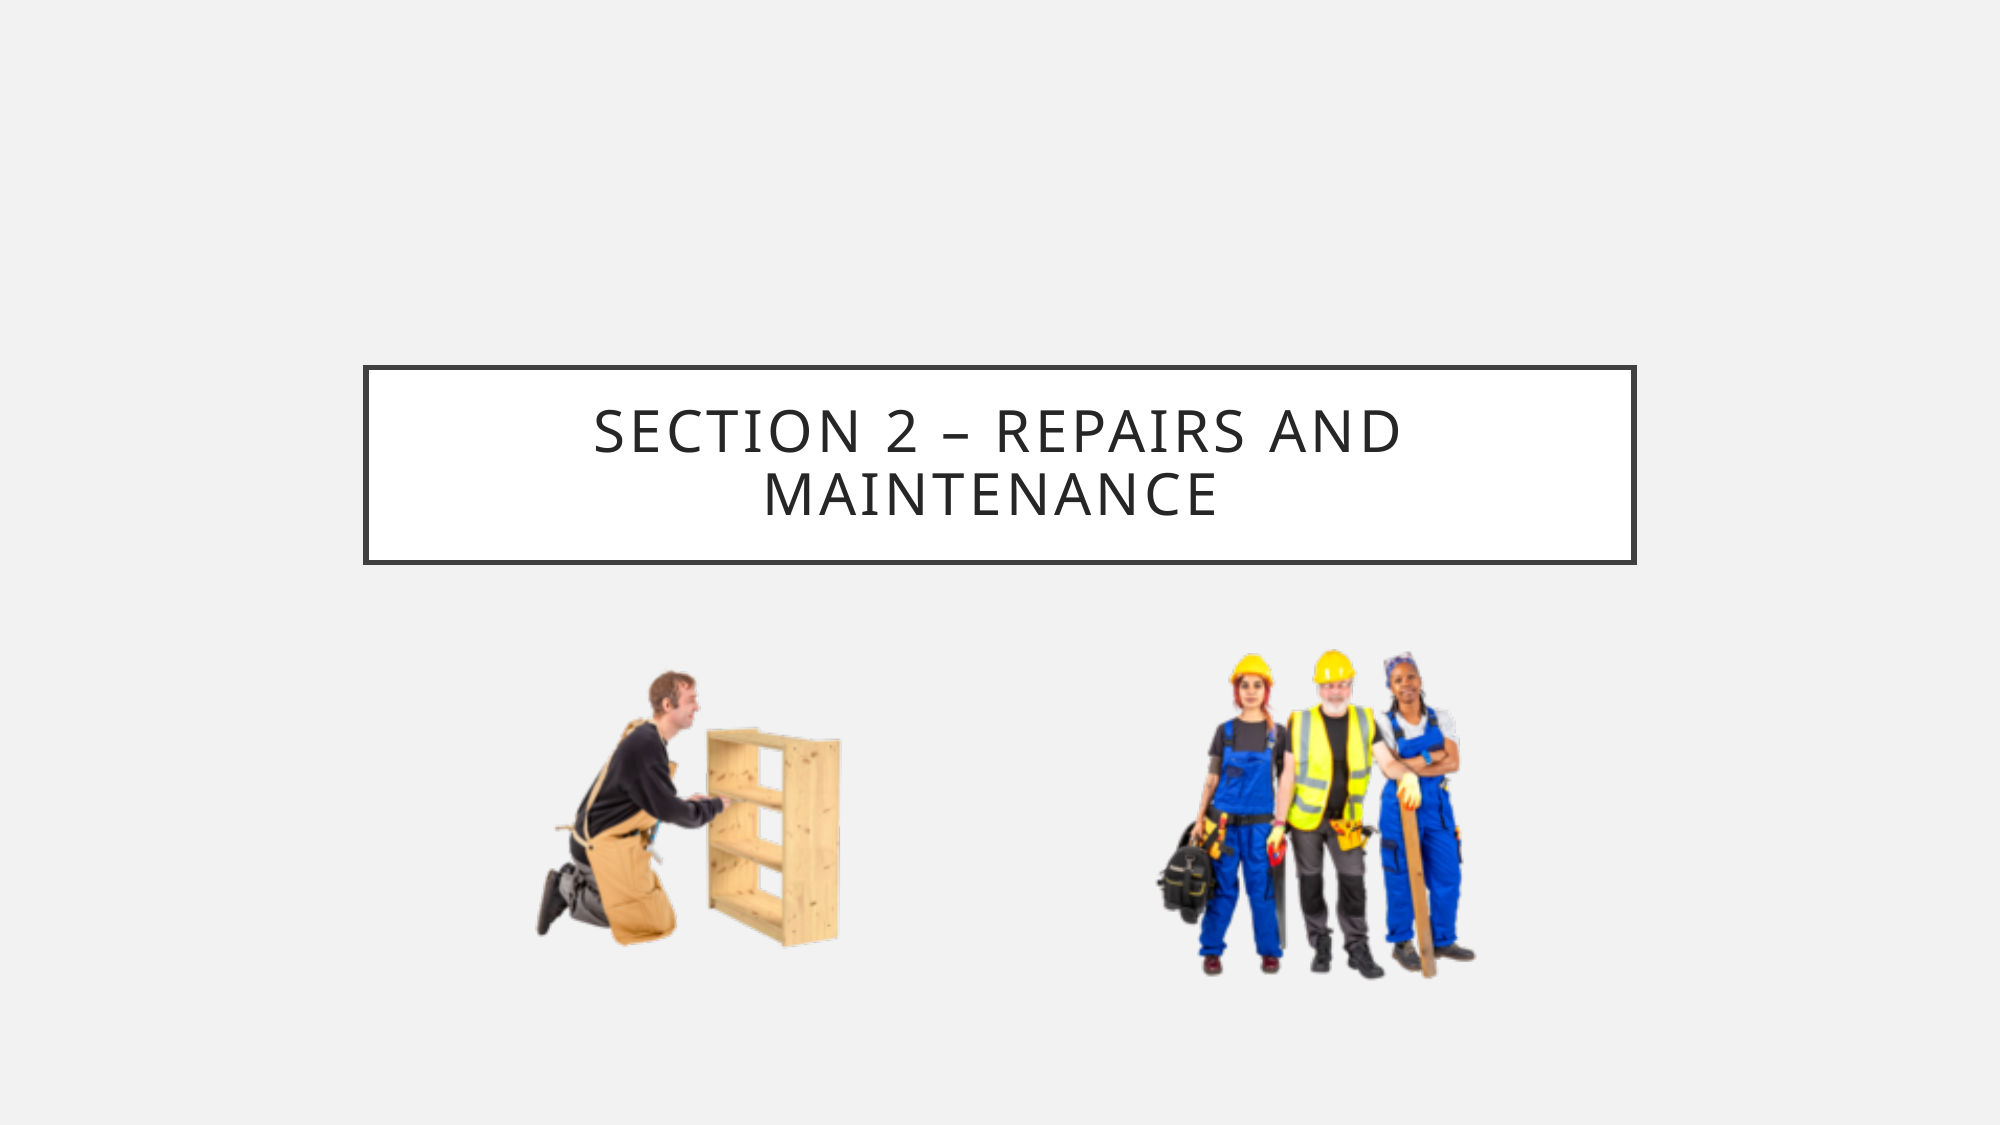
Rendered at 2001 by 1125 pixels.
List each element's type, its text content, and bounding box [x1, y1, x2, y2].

picture [530, 649, 848, 967]
title Section 2 – Repairs and maintenance [366, 367, 1634, 563]
picture [1152, 649, 1487, 983]
